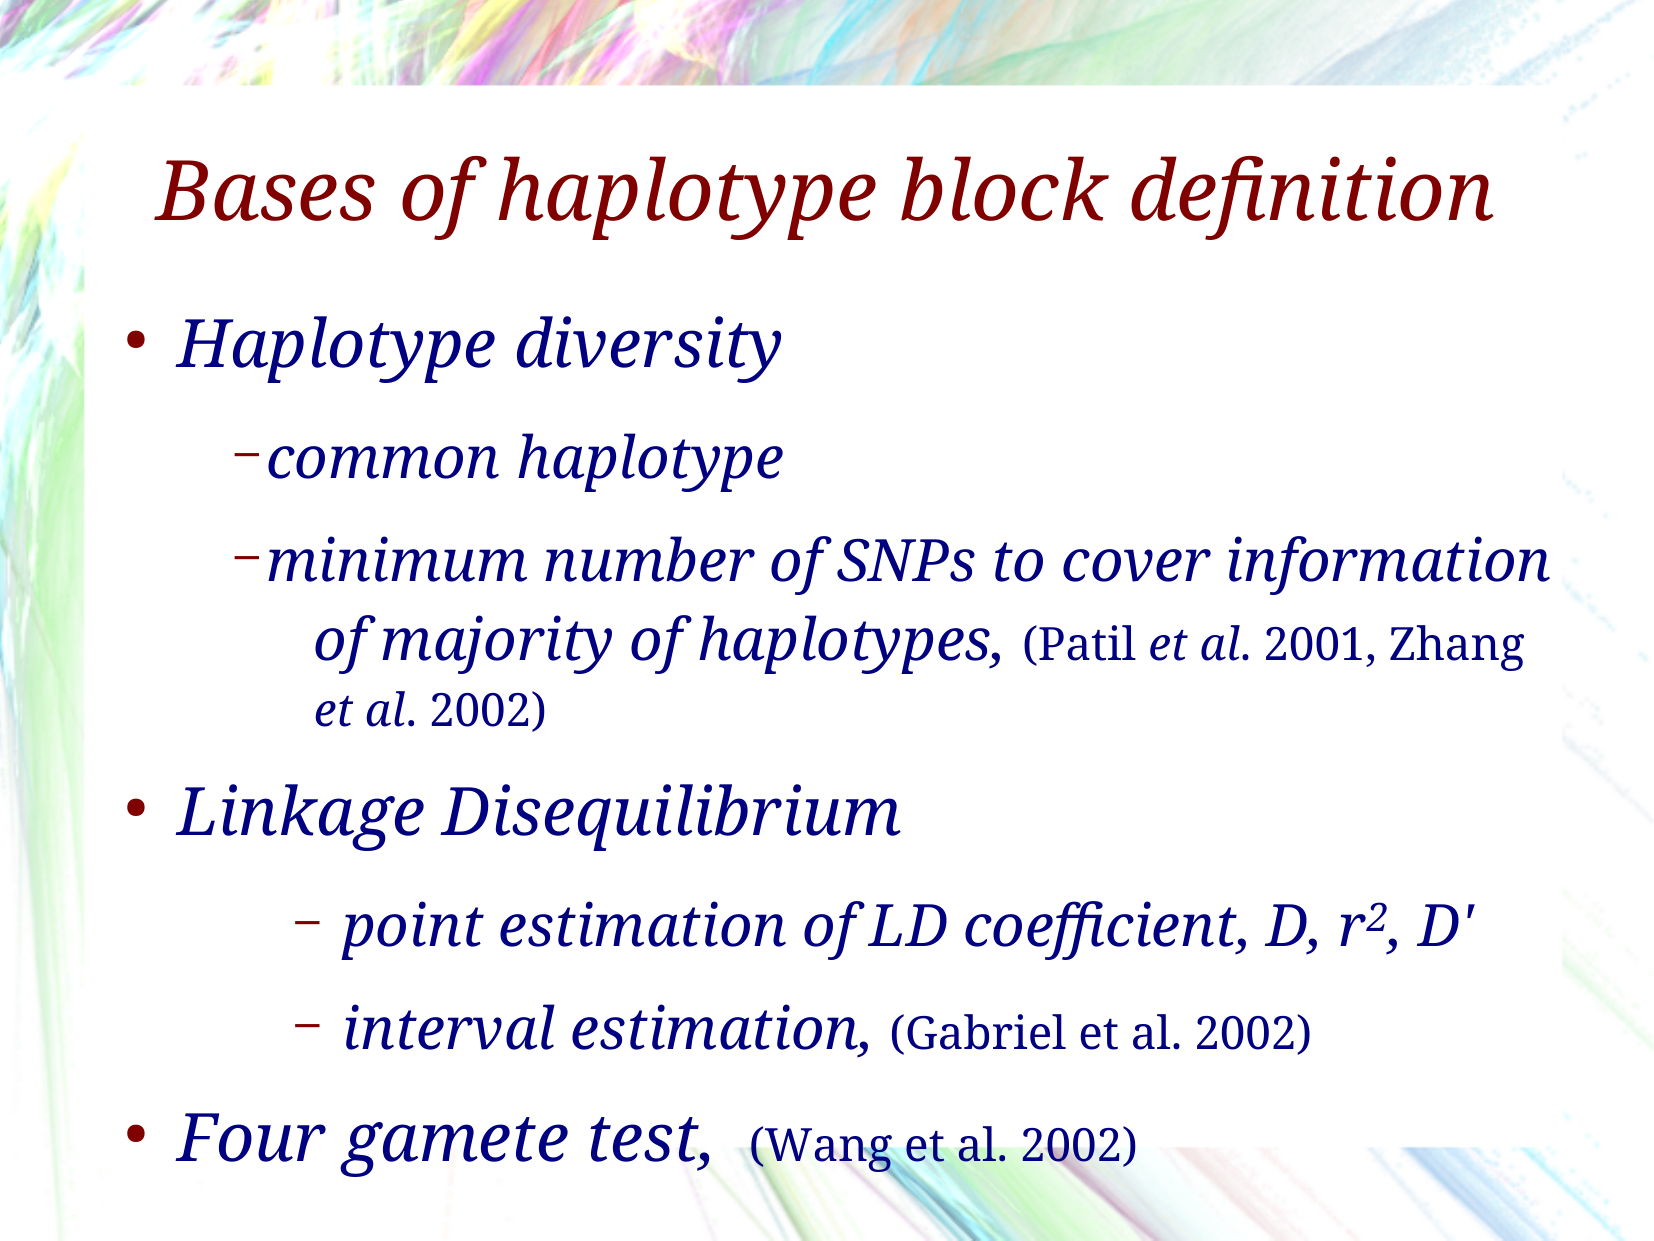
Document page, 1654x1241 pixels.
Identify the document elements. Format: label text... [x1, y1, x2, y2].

list Haplotype diversity common haplotype minimum number of SNPs to cover information of majority of haplotypes, (Patil et al. 2001, Zhang et al. 2002) Linkage Disequilibrium point estimation of LD coefficient, D, r2, D' interval estimation, (Gabriel et al. 2002) Four gamete test, (Wang et al. 2002) [106, 296, 1560, 1100]
picture [0, 0, 1654, 1241]
title Bases of haplotype block definition [82, 92, 1571, 285]
